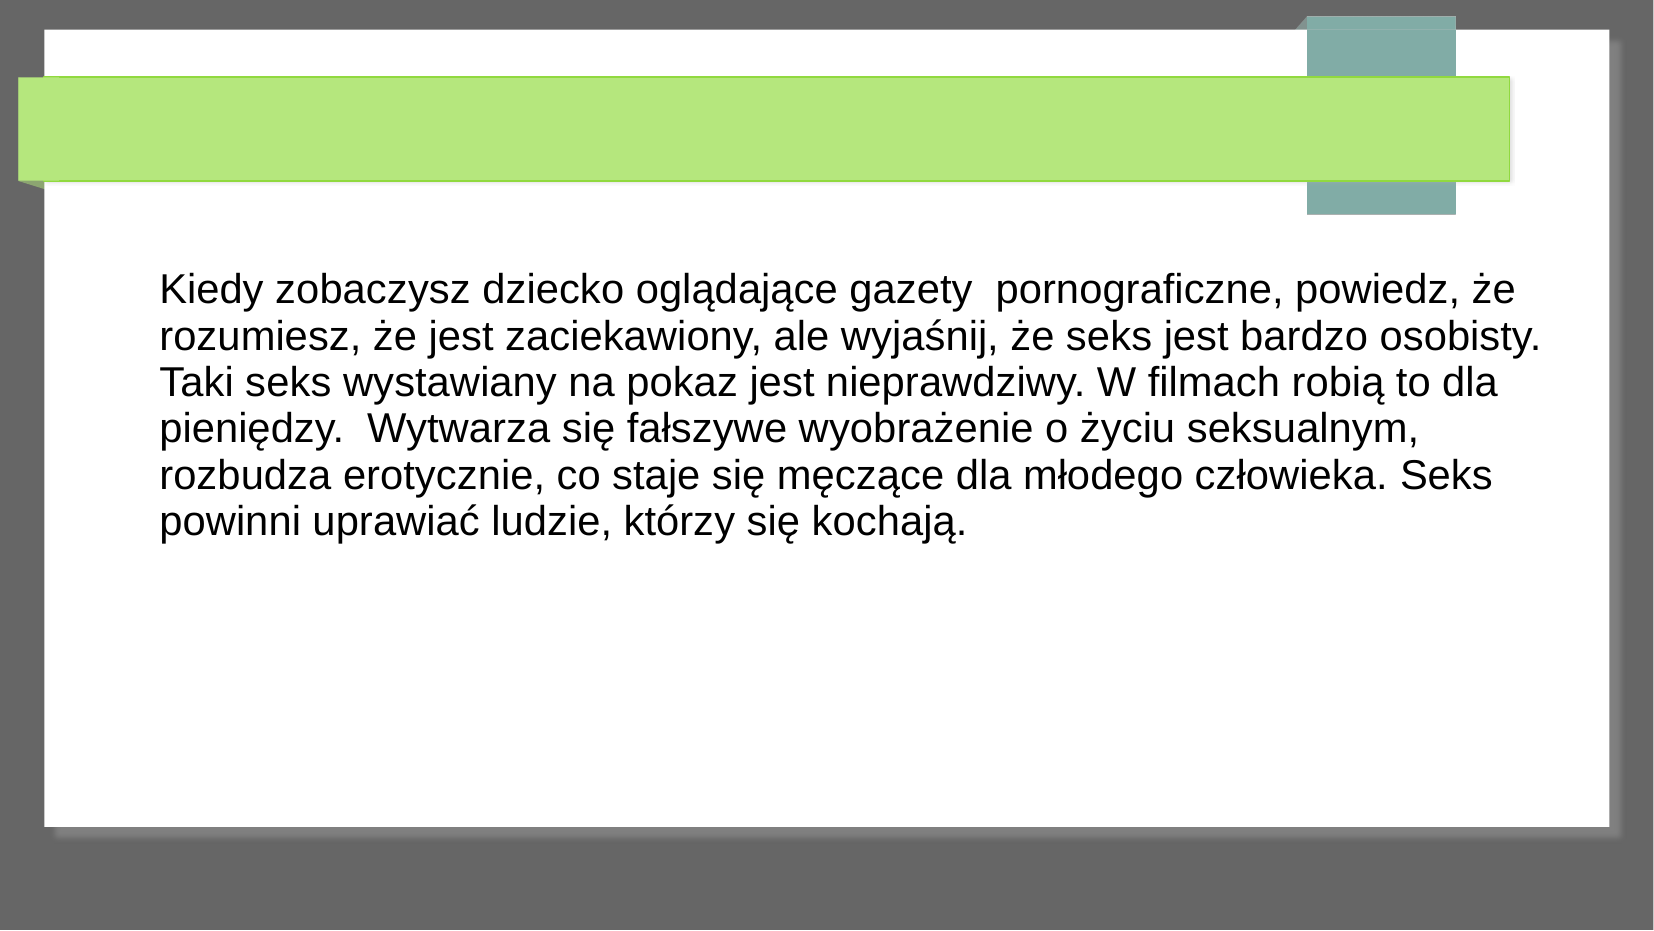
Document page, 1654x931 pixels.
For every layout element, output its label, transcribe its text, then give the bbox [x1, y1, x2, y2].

list Kiedy zobaczysz dziecko oglądające gazety pornograficzne, powiedz, że rozumiesz, że jest zaciekawiony, ale wyjaśnij, że seks jest bardzo osobisty. Taki seks wystawiany na pokaz jest nieprawdziwy. W filmach robią to dla pieniędzy. Wytwarza się fałszywe wyobrażenie o życiu seksualnym, rozbudza erotycznie, co staje się męczące dla młodego człowieka. Seks powinni uprawiać ludzie, którzy się kochają. [88, 265, 1565, 857]
